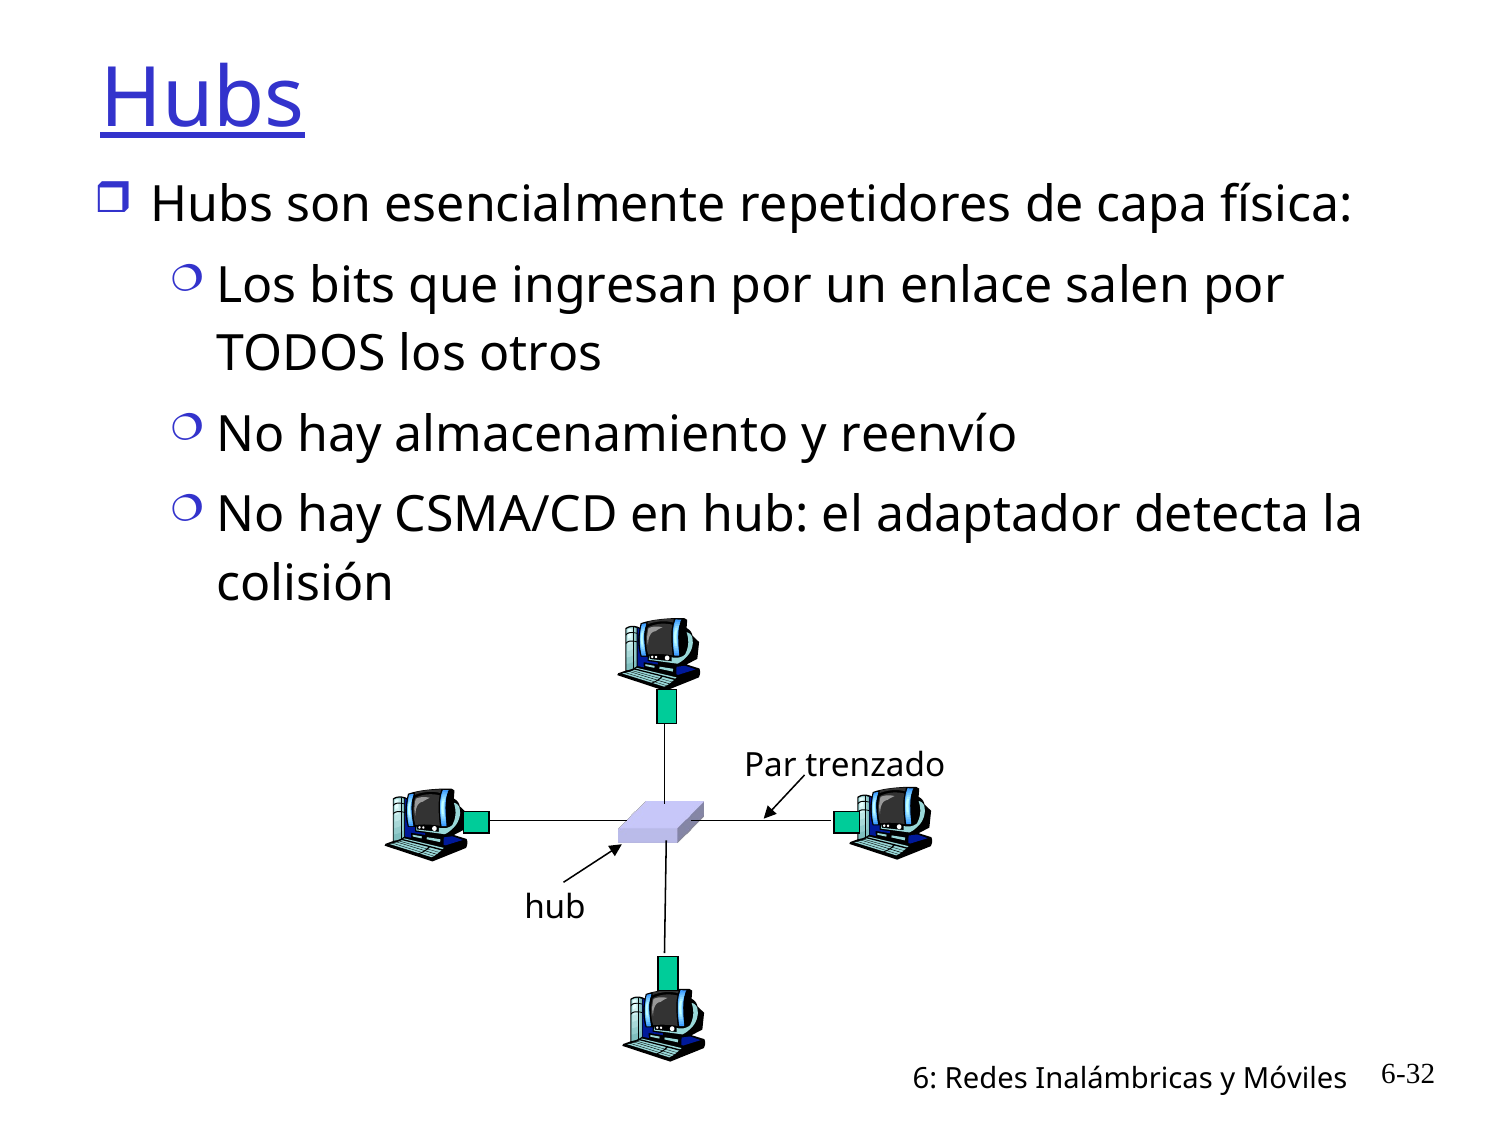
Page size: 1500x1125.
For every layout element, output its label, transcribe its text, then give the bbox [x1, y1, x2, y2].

text_box [833, 811, 860, 834]
text_box hub [509, 877, 601, 934]
text_box Par trenzado [729, 735, 961, 792]
text_box [618, 801, 703, 843]
picture [617, 617, 702, 691]
picture [622, 988, 707, 1062]
picture [849, 792, 934, 860]
list Hubs son esencialmente repetidores de capa física: Los bits que ingresan por un enlace salen por TODOS los otros No hay almacenamiento y reenvío No hay CSMA/CD en hub: el adaptador detecta la colisión [79, 160, 1432, 621]
title Hubs [85, 0, 1361, 160]
picture [384, 787, 469, 862]
